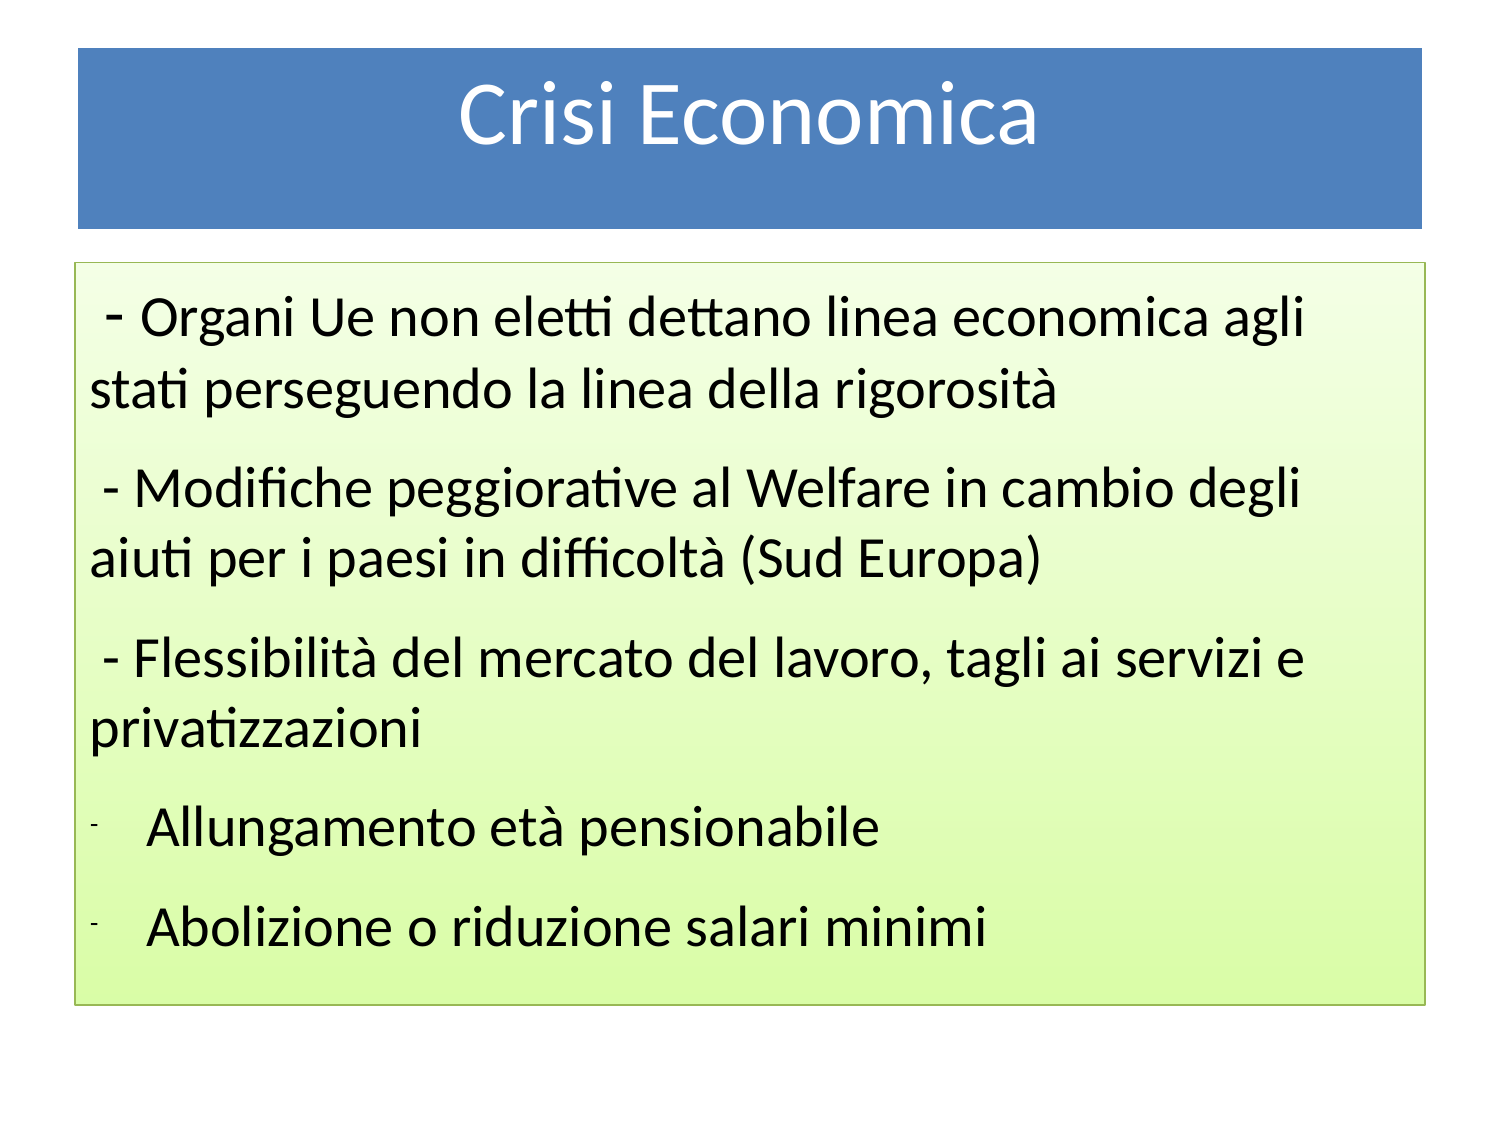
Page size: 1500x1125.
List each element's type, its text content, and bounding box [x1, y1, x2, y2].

title Crisi Economica [75, 45, 1425, 233]
list - Organi Ue non eletti dettano linea economica agli stati perseguendo la linea della rigorosità - Modifiche peggiorative al Welfare in cambio degli aiuti per i paesi in difficoltà (Sud Europa) - Flessibilità del mercato del lavoro, tagli ai servizi e privatizzazioni Allungamento età pensionabile Abolizione o riduzione salari minimi [75, 262, 1425, 1005]
